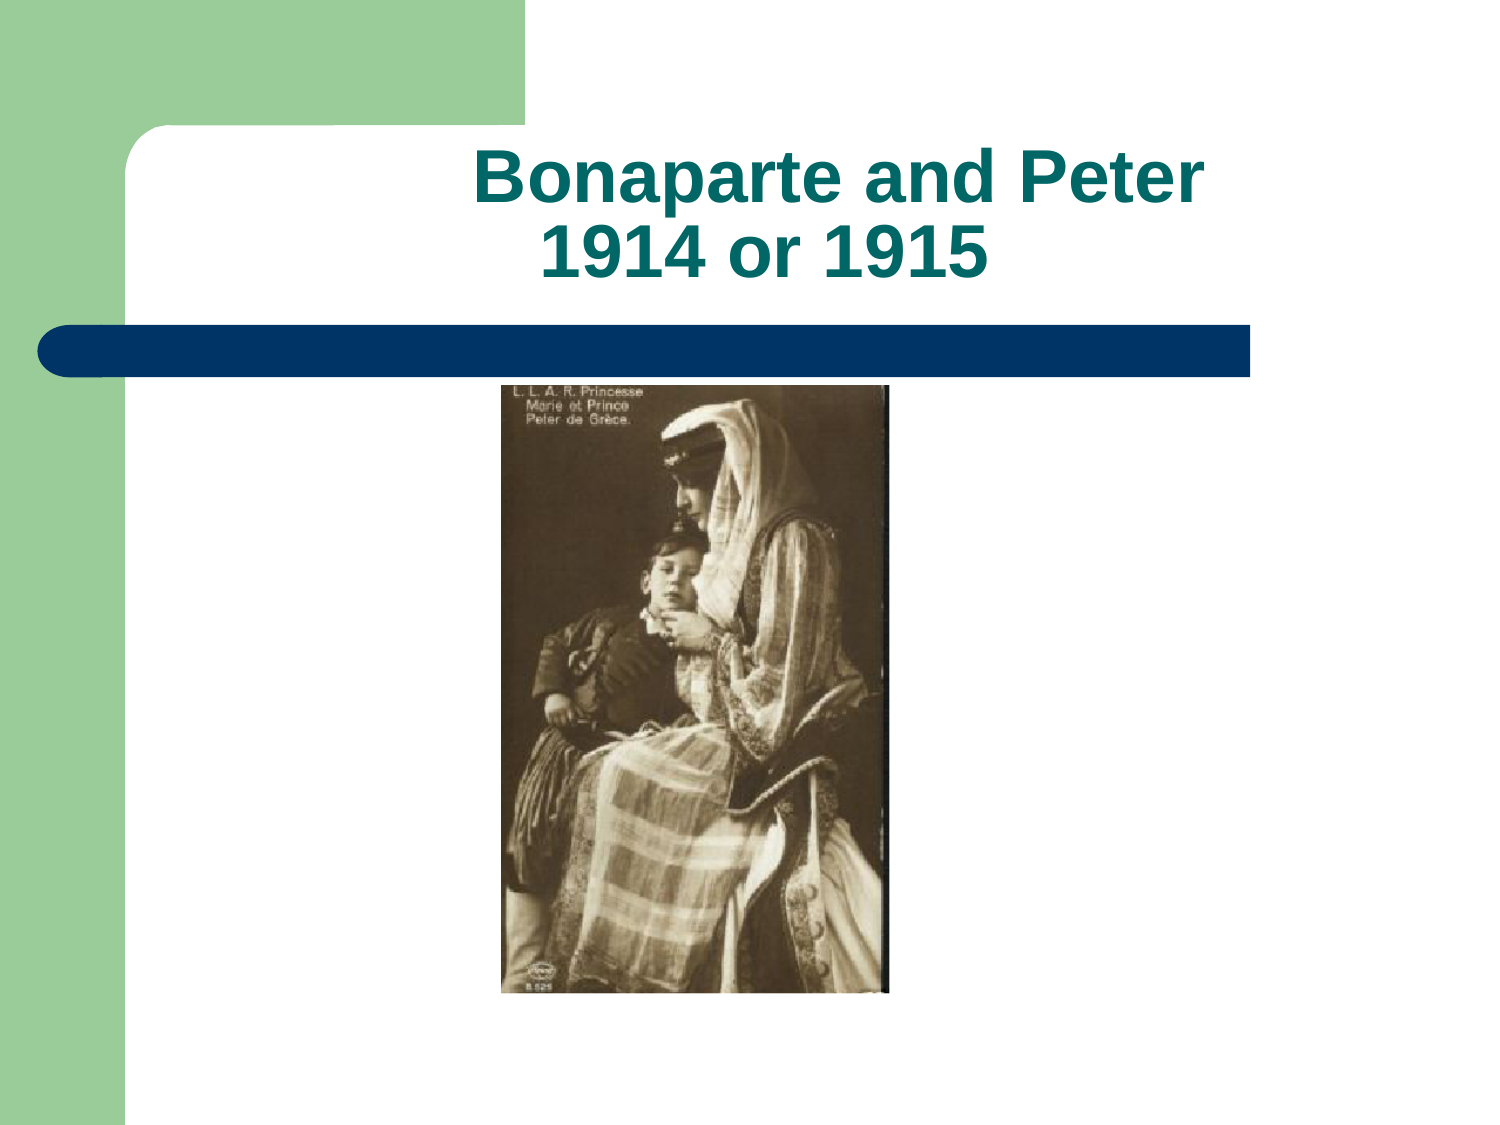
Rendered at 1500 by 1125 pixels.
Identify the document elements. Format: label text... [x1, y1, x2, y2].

title Bonaparte and Peter 1914 or 1915 [136, 126, 1414, 301]
text_box [501, 385, 1374, 997]
